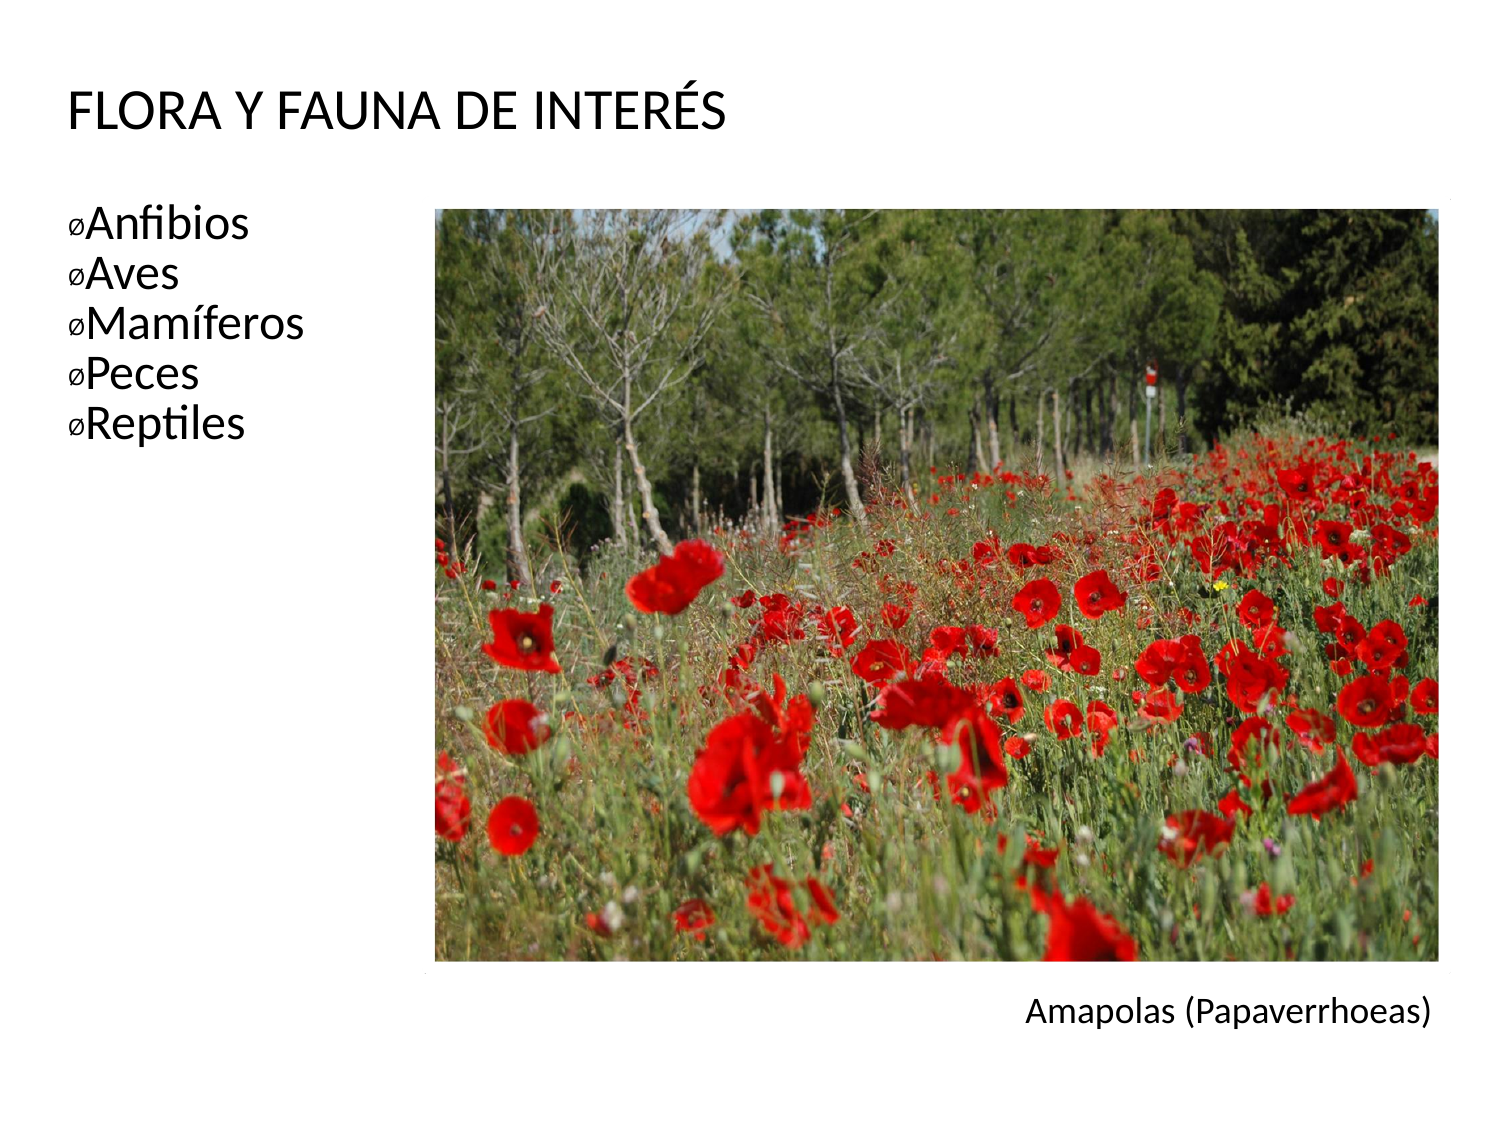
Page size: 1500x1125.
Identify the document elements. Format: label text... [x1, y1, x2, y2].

text_box Amapolas (Papaverrhoeas) [1010, 987, 1448, 1041]
text_box FLORA Y FAUNA DE INTERÉS Anfibios Aves Mamíferos Peces Reptiles [53, 78, 798, 498]
picture [422, 196, 1451, 974]
